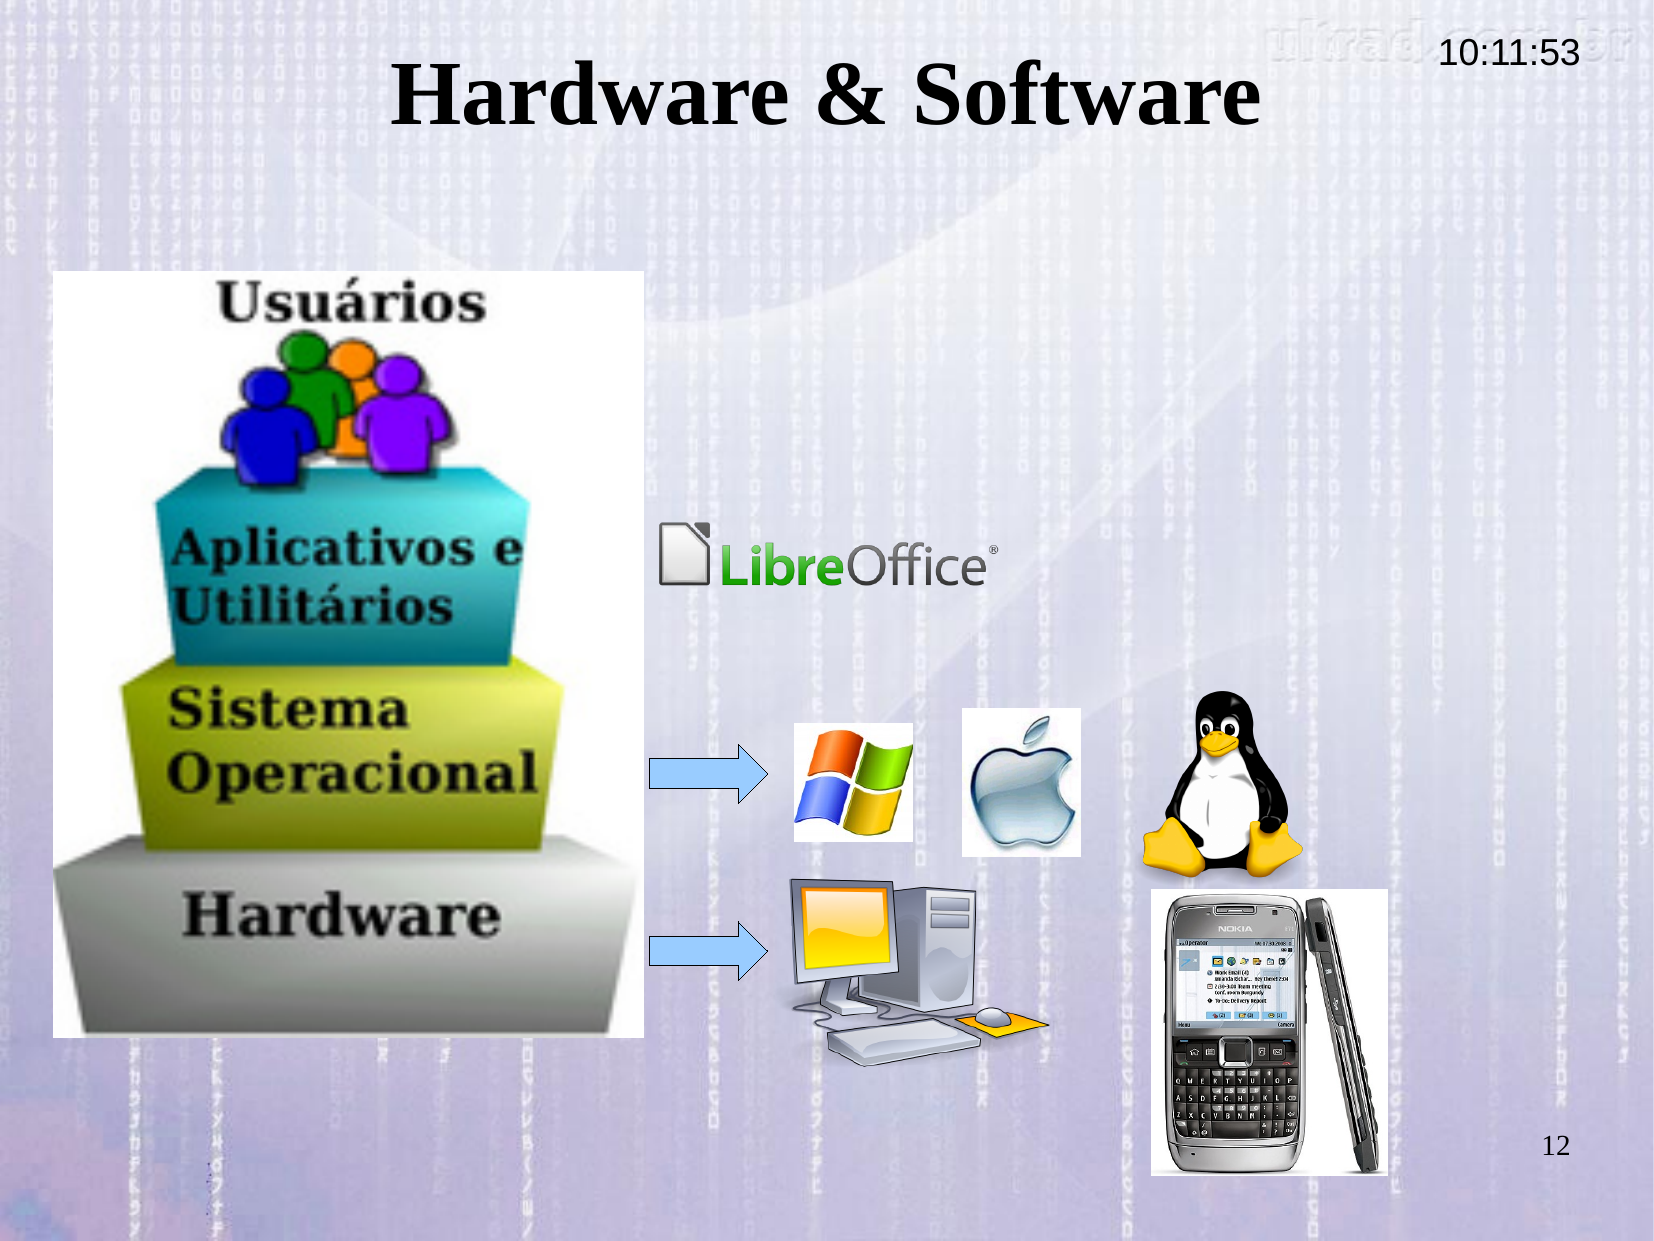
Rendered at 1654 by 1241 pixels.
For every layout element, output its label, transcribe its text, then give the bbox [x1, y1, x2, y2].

picture [0, 0, 1654, 1241]
text_box 10:53:34 [1423, 23, 1631, 94]
text_box [649, 744, 768, 804]
text_box [649, 921, 768, 981]
text_box Hardware & Software [29, 35, 1625, 171]
